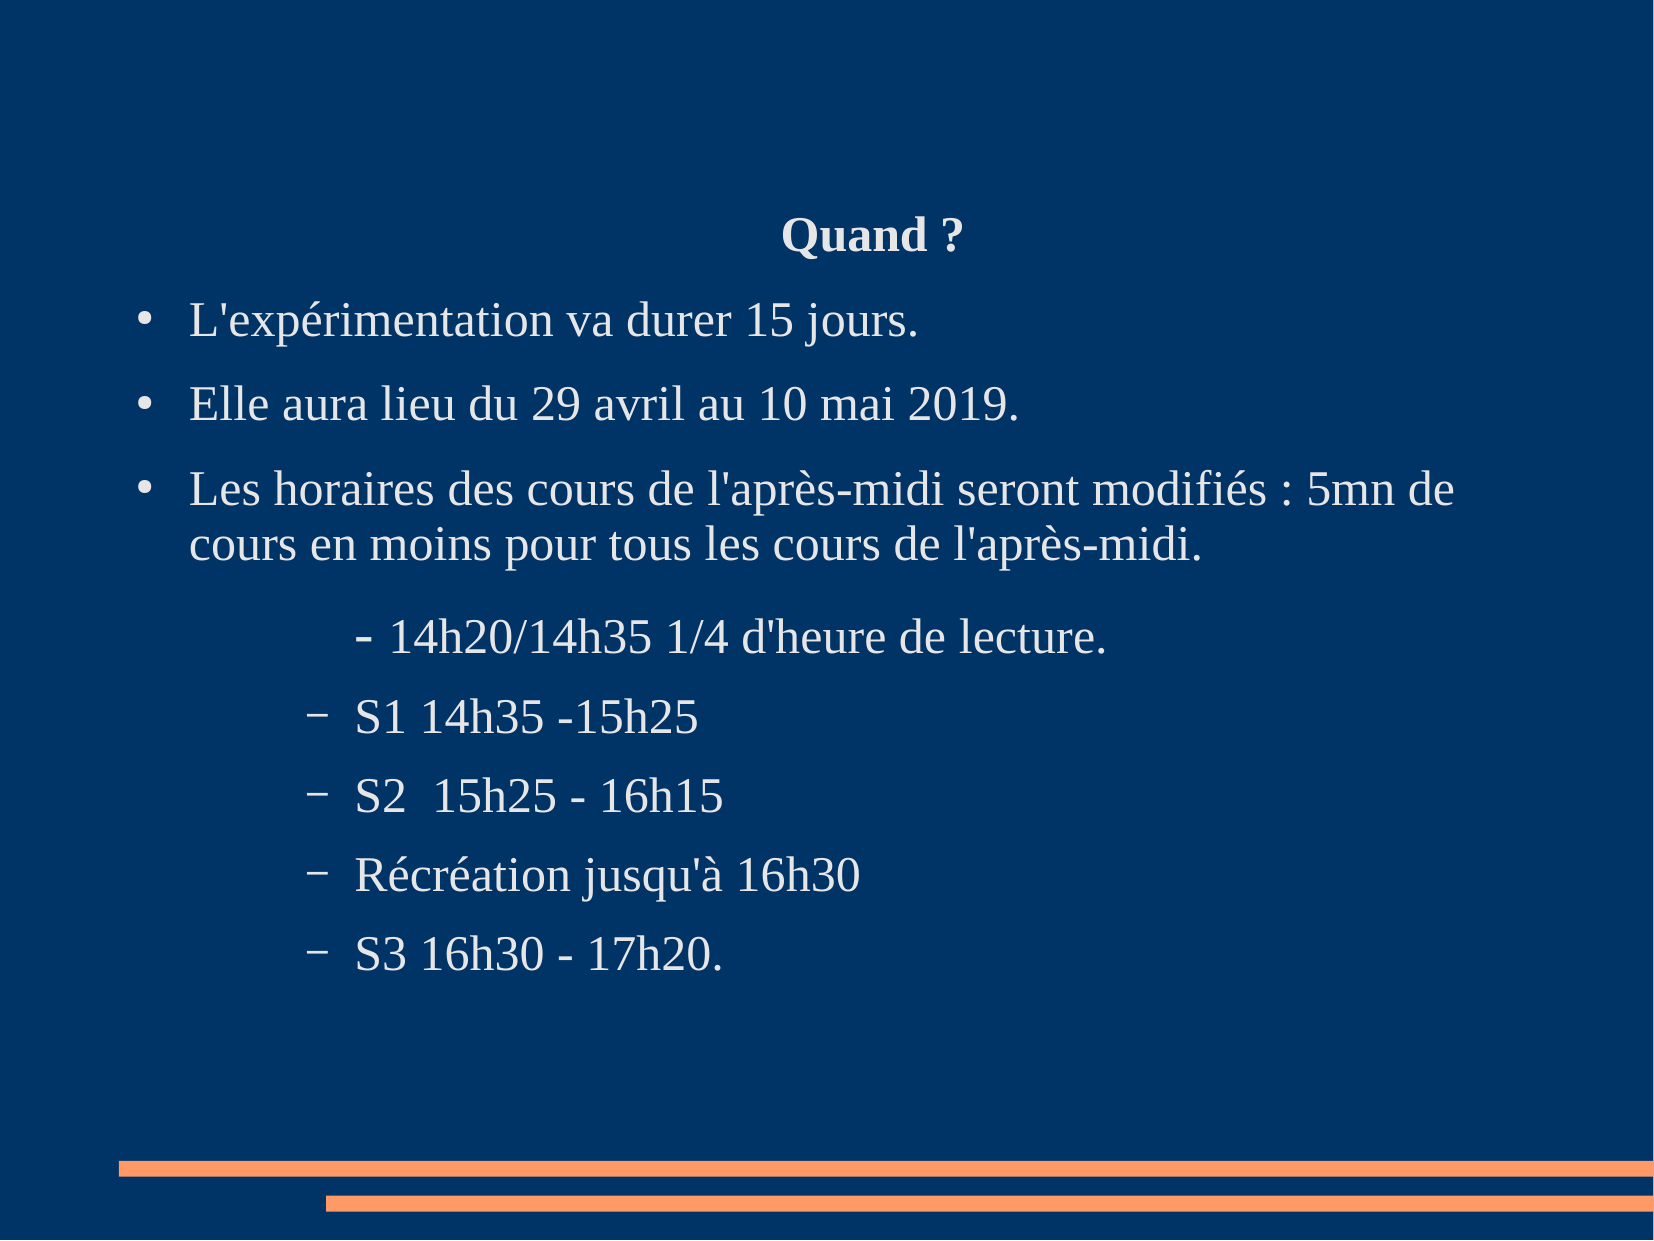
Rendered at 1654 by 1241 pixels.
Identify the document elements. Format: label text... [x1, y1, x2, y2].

list Quand ? L'expérimentation va durer 15 jours. Elle aura lieu du 29 avril au 10 mai 2019. Les horaires des cours de l'après-midi seront modifiés : 5mn de cours en moins pour tous les cours de l'après-midi. - 14h20/14h35 1/4 d'heure de lecture. S1 14h35 -15h25 S2 15h25 - 16h15 Récréation jusqu'à 16h30 S3 16h30 - 17h20. [118, 206, 1558, 1017]
